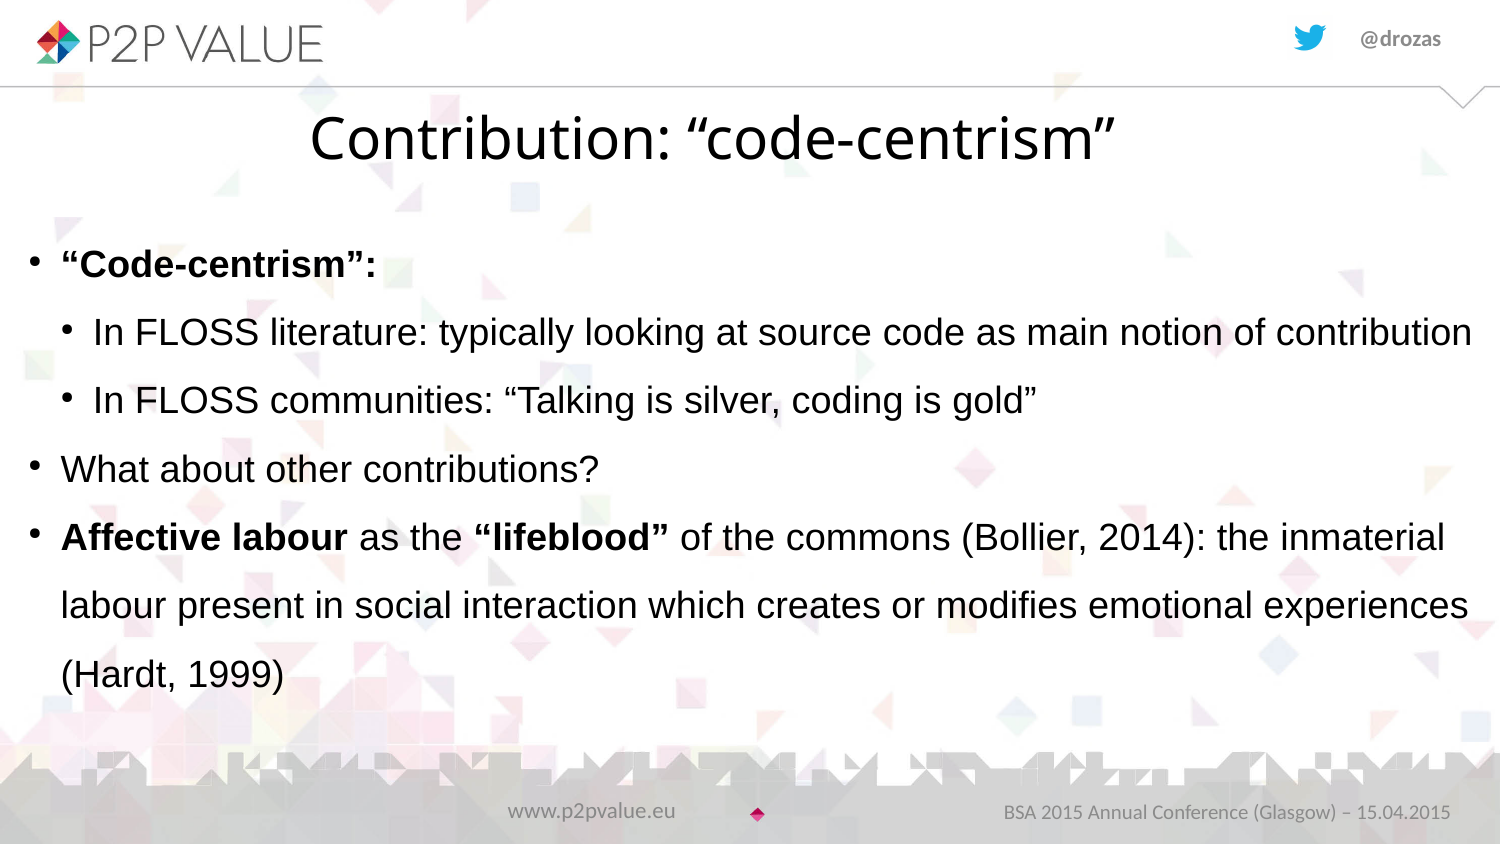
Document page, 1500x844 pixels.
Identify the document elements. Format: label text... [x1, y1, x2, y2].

text_box @drozas [1333, 15, 1455, 60]
title Contribution: “code-centrism” [60, 92, 1366, 181]
picture [0, 0, 1500, 844]
text_box BSA 2015 Annual Conference (Glasgow) – 15.04.2015 [777, 788, 1470, 834]
text_box www.p2pvalue.eu [501, 789, 720, 829]
subtitle “Code-centrism”: In FLOSS literature: typically looking at source code as main notion of contribution In FLOSS communities: “Talking is silver, coding is gold” What about other contributions? Affective labour as the “lifeblood” of the commons (Bollier, 2014): the inmaterial labour present in social interaction which creates or modifies emotional experiences (Hardt, 1999) [15, 210, 1496, 766]
